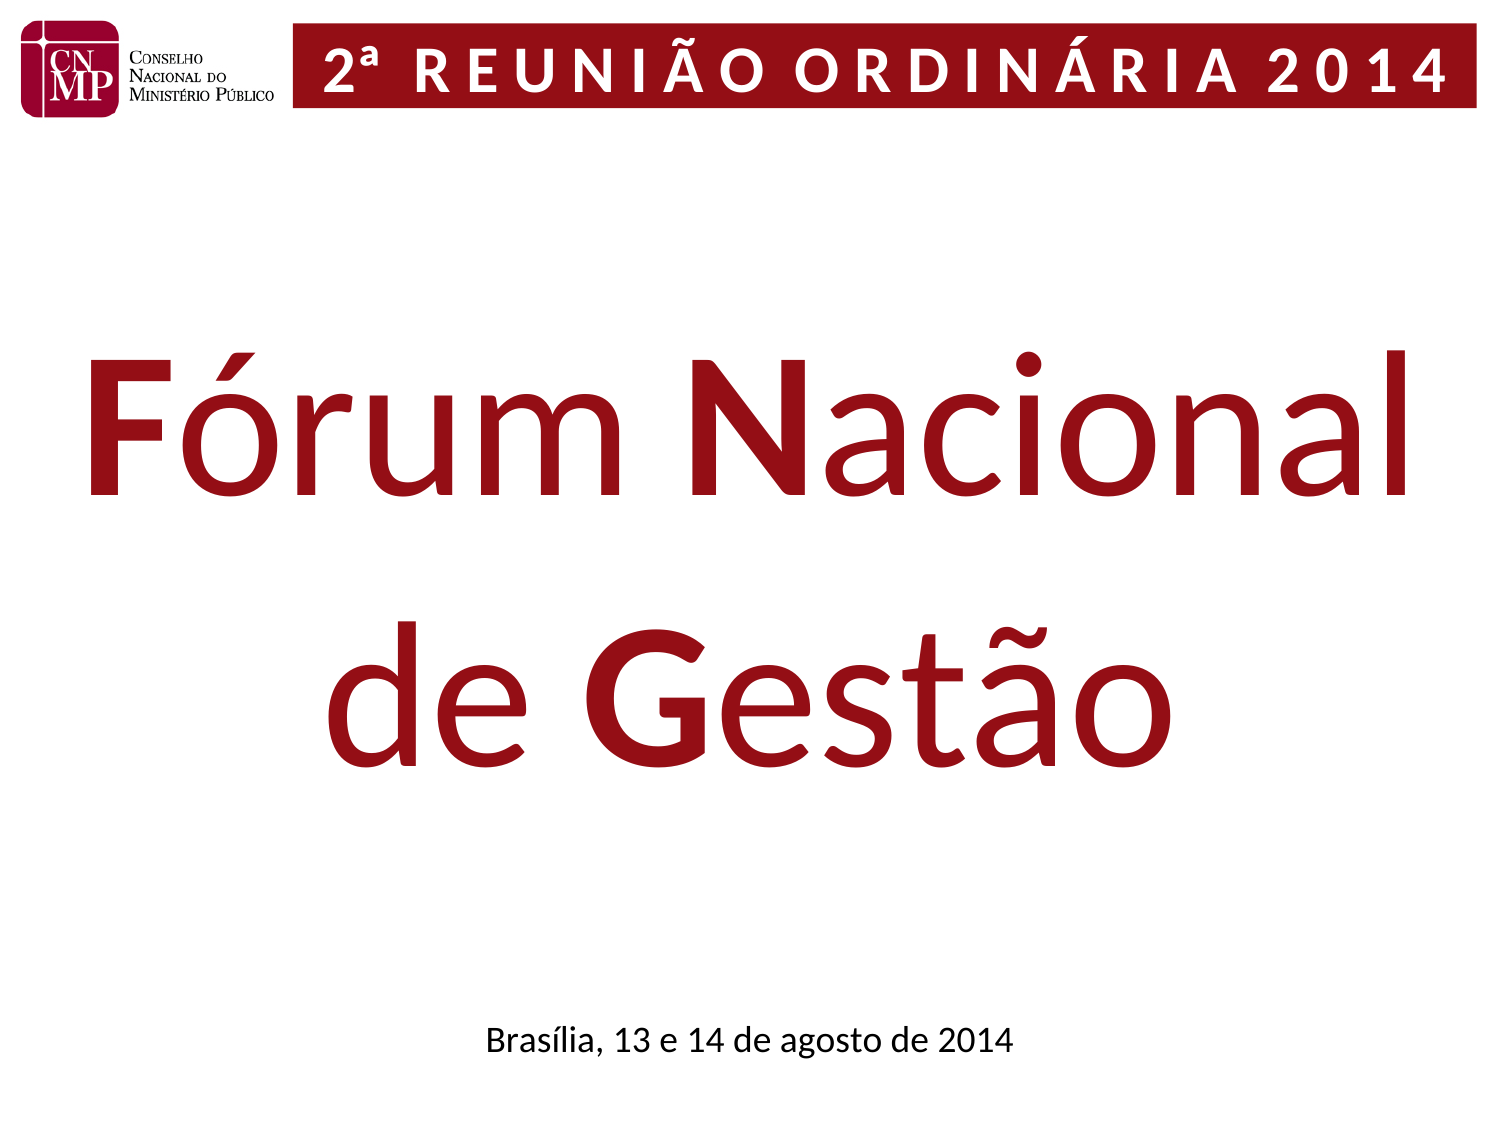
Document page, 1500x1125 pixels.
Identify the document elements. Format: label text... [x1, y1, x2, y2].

text_box Fórum Nacional de Gestão [0, 258, 1500, 816]
text_box Brasília, 13 e 14 de agosto de 2014 [0, 1007, 1500, 1069]
text_box 2ª R E U N I Ã O O R D I N Á R I A 2 0 1 4 [292, 23, 1477, 109]
picture [4, 12, 284, 127]
